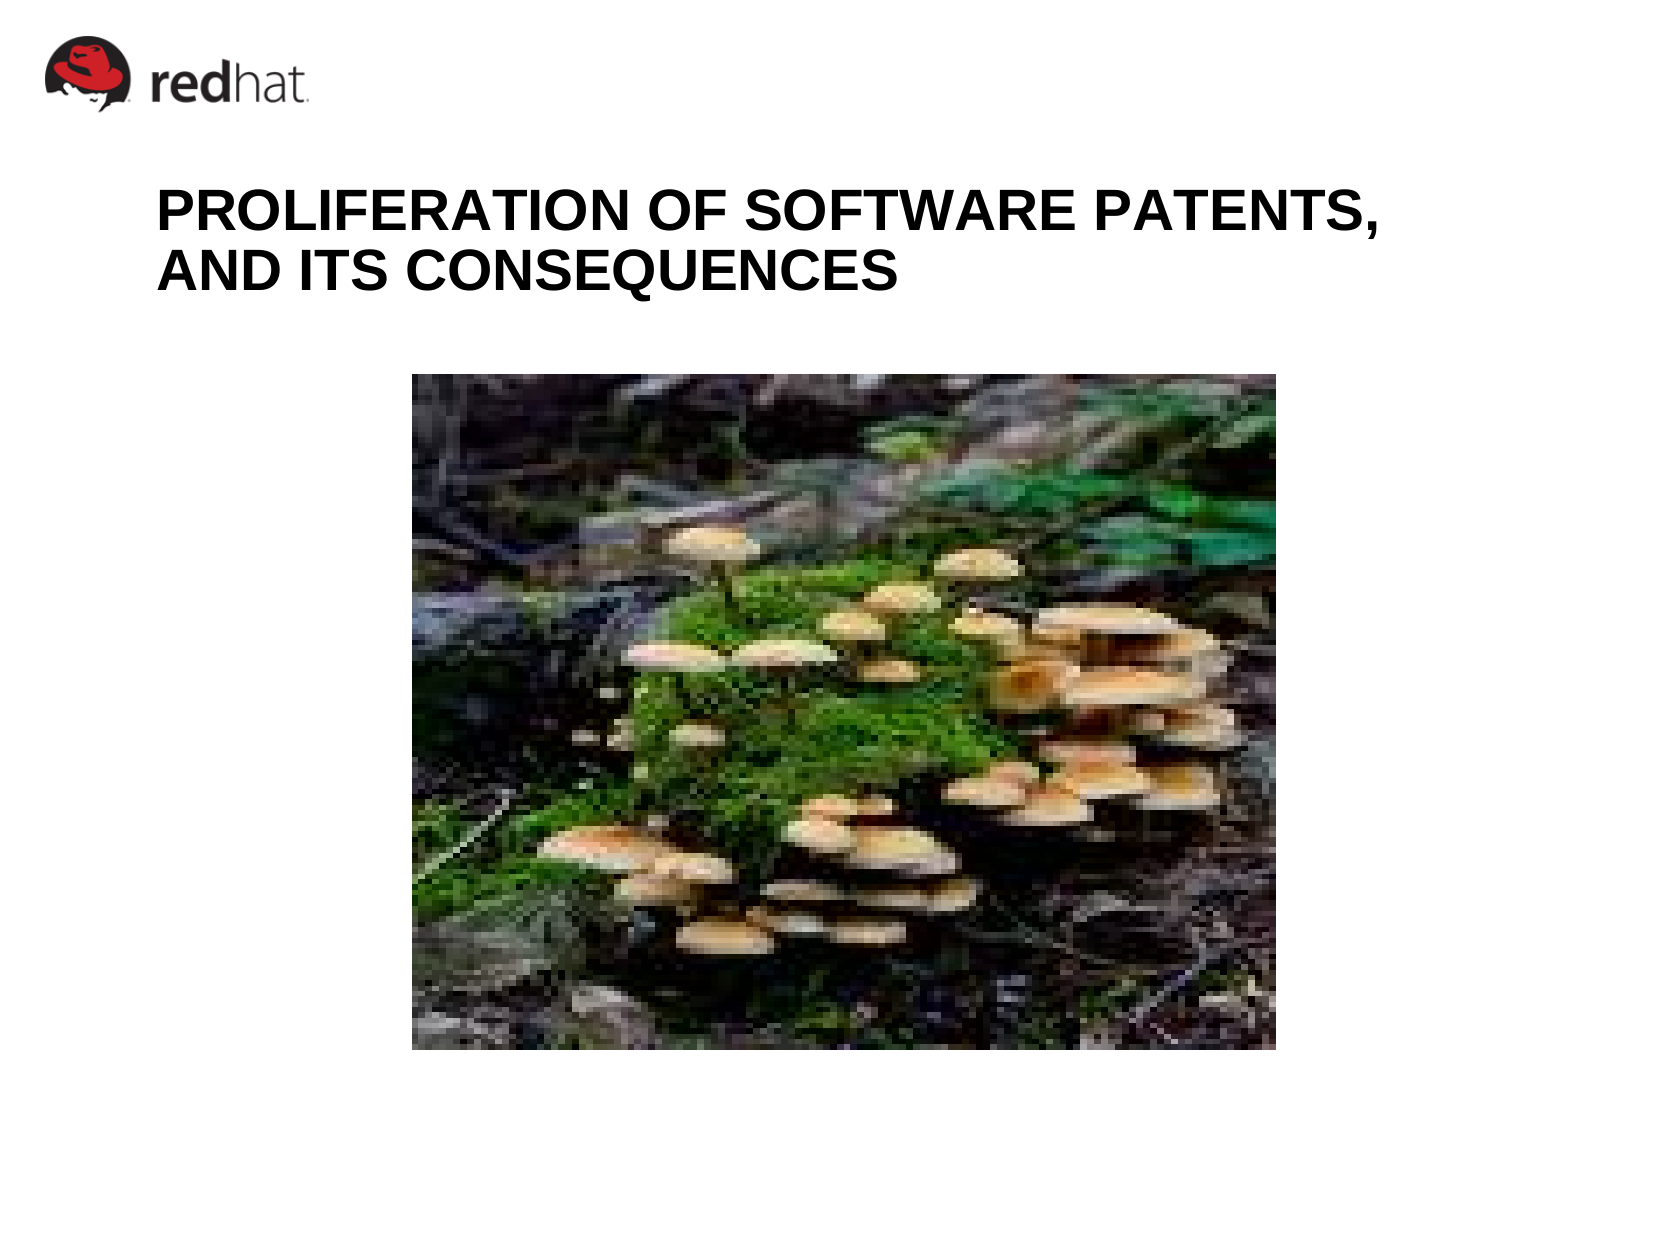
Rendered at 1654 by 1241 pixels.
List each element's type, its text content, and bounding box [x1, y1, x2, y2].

picture [412, 374, 1276, 1051]
picture [45, 36, 309, 122]
title PROLIFERATION OF SOFTWARE PATENTS, AND ITS CONSEQUENCES [156, 179, 1502, 305]
